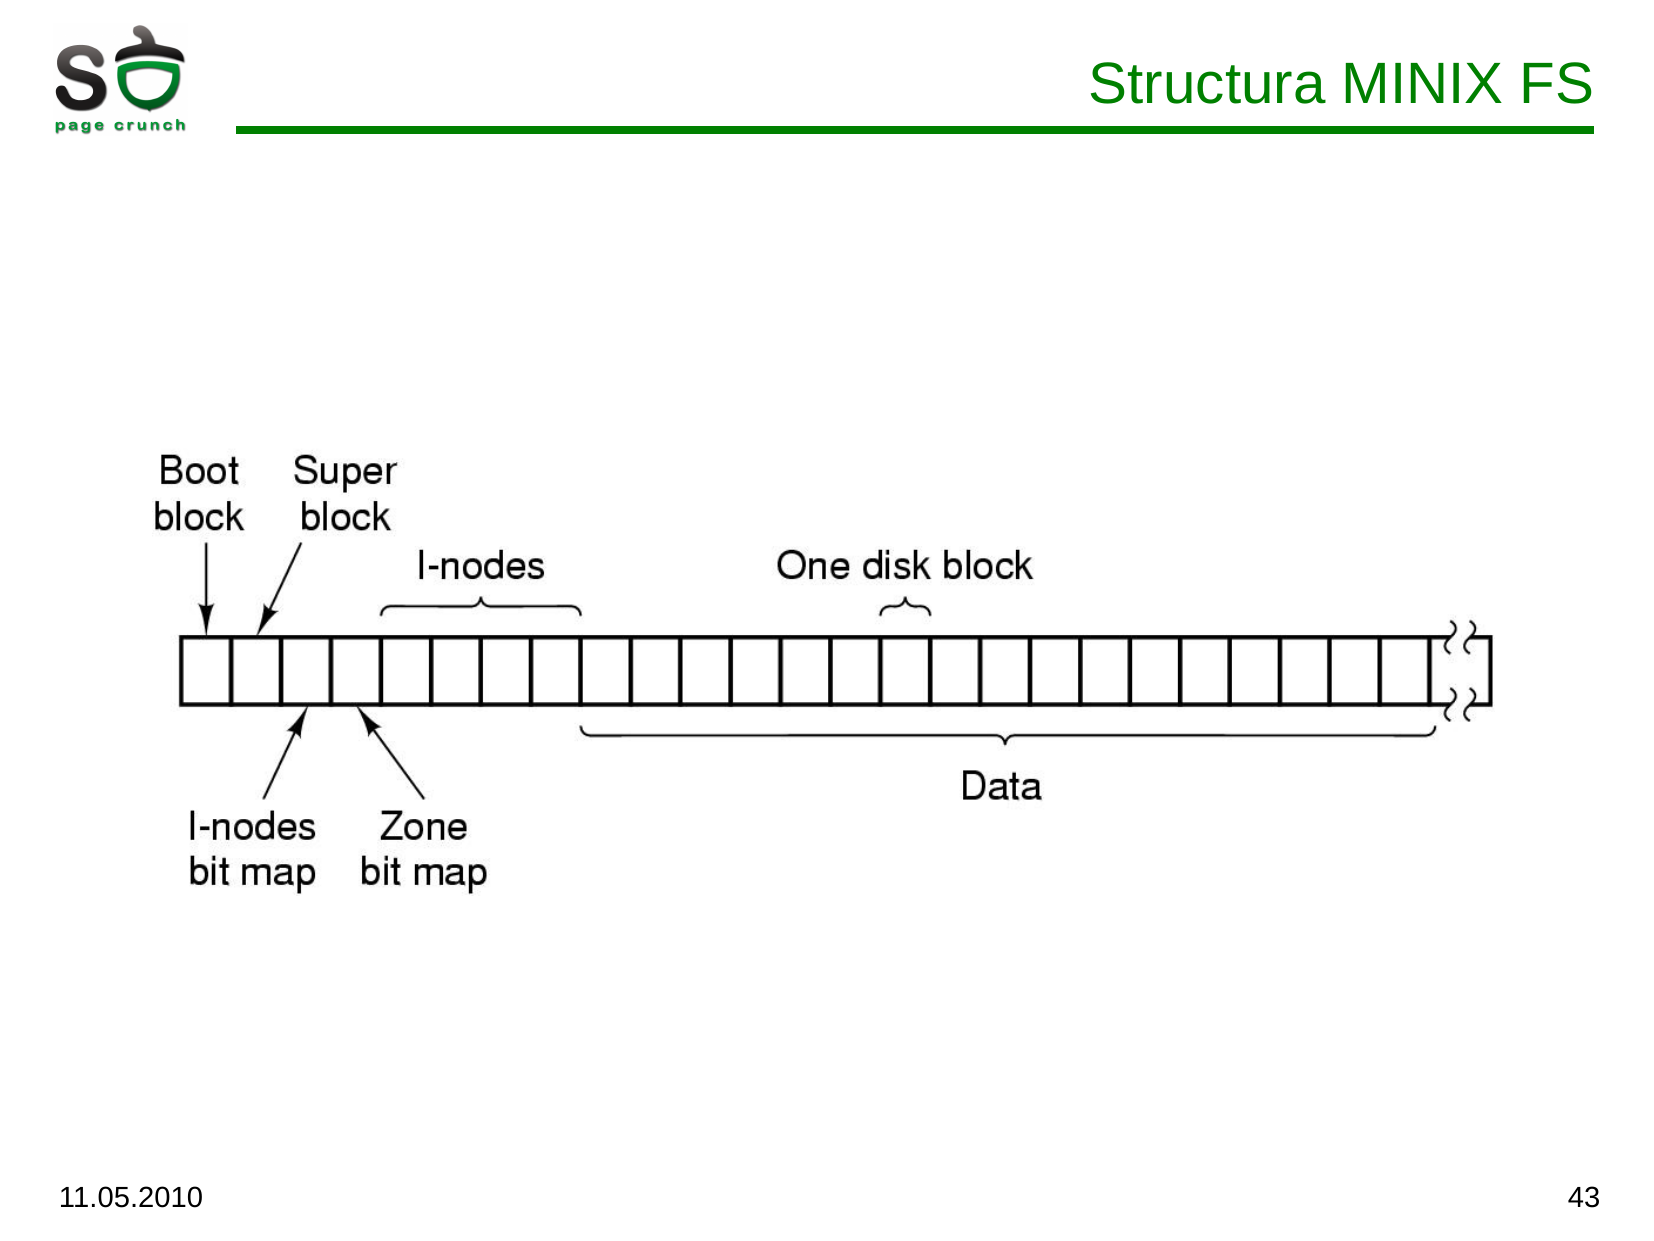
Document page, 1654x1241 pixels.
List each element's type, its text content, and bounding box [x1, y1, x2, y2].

title Structura MINIX FS [236, 49, 1595, 119]
picture [53, 23, 188, 136]
picture [152, 439, 1502, 896]
